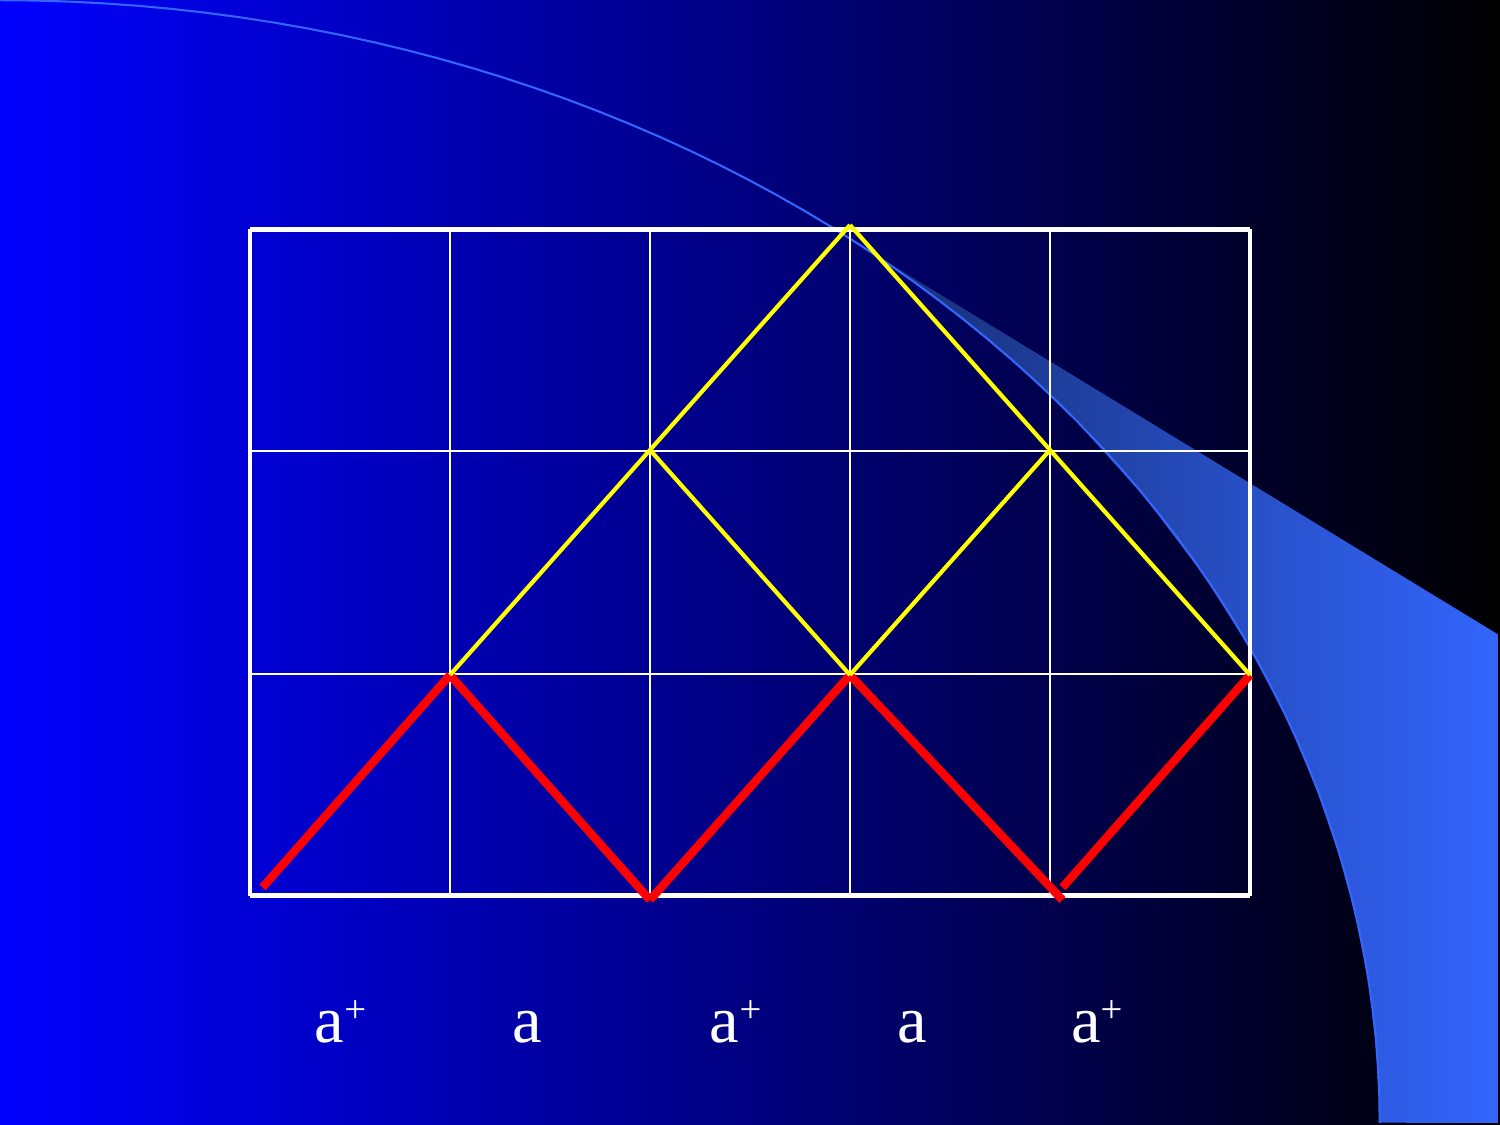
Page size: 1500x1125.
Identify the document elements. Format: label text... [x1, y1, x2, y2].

text_box a+ a a+ a a+ [249, 974, 1276, 1065]
